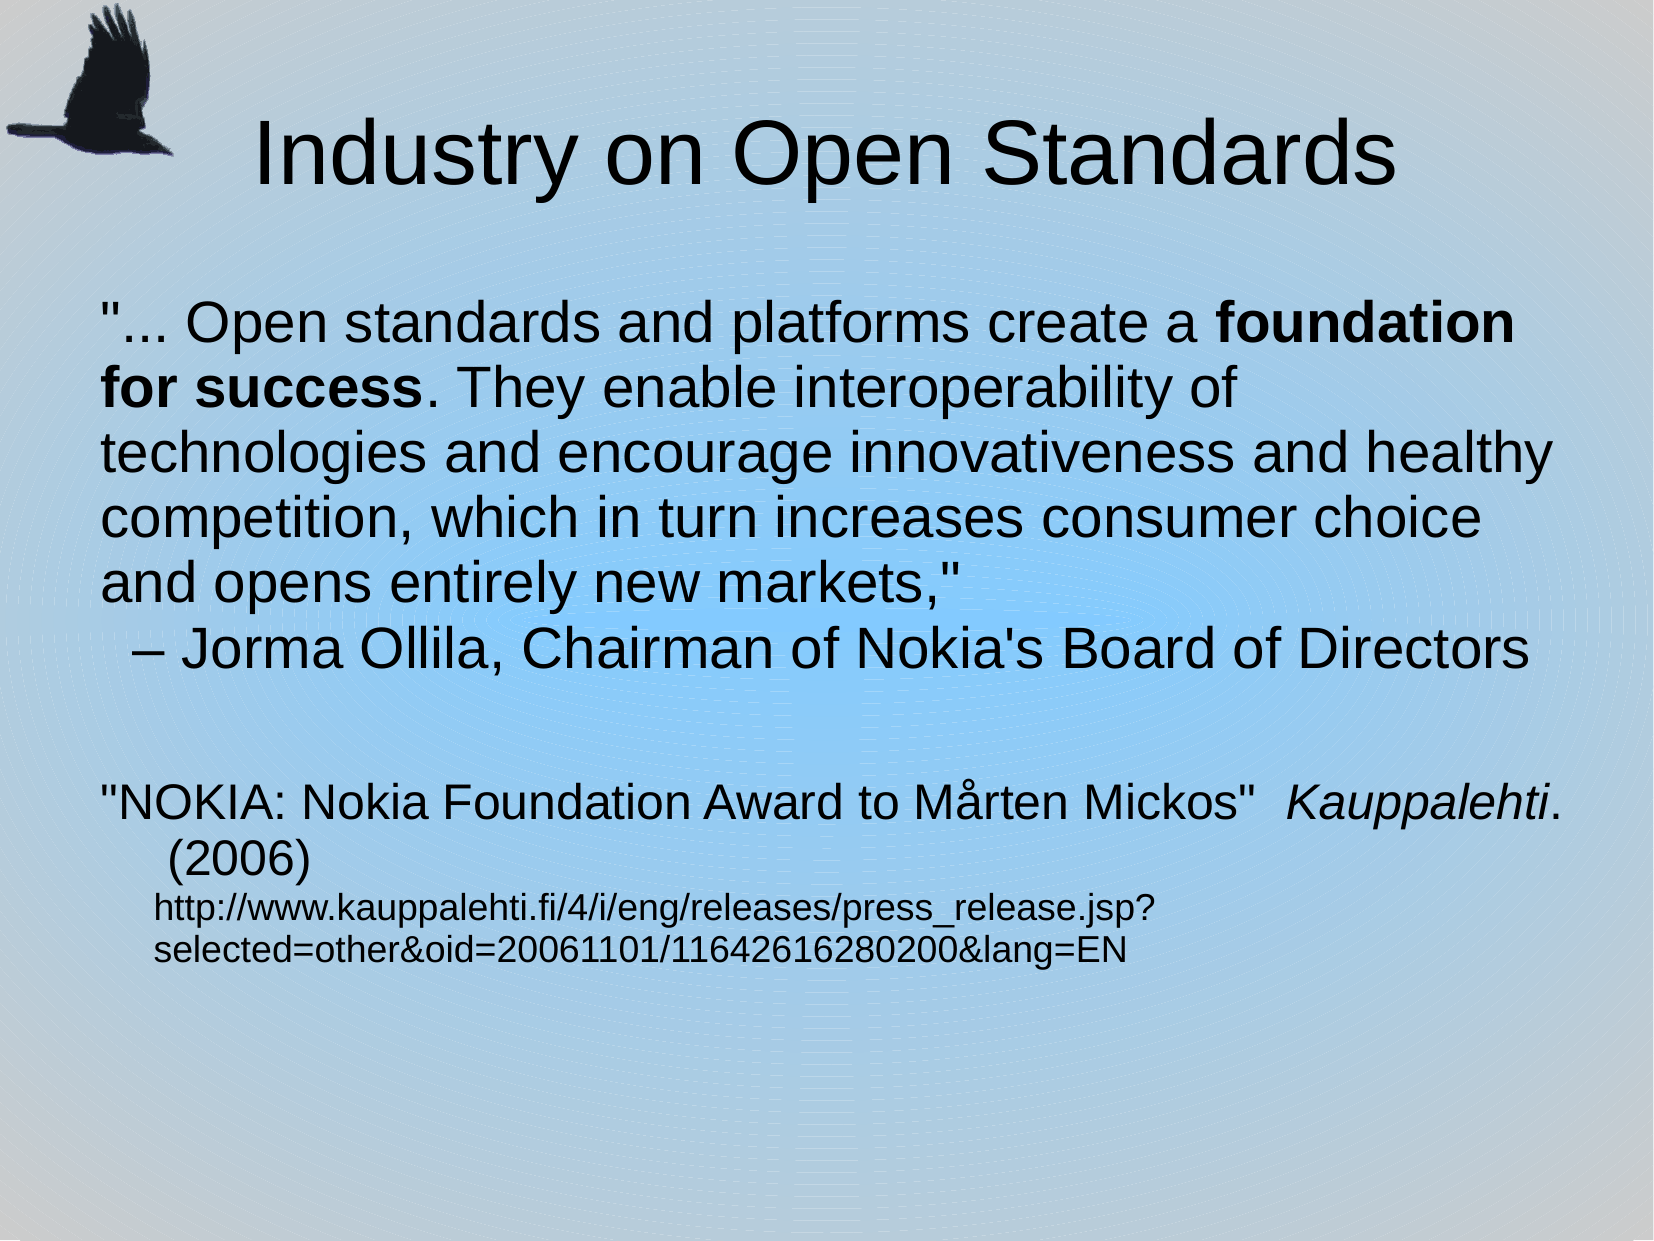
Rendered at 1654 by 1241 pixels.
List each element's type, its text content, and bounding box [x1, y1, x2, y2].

picture [0, 0, 178, 160]
list "... Open standards and platforms create a foundation for success. They enable interoperability of technologies and encourage innovativeness and healthy competition, which in turn increases consumer choice and opens entirely new markets," – Jorma Ollila, Chairman of Nokia's Board of Directors "NOKIA: Nokia Foundation Award to Mårten Mickos" Kauppalehti. (2006) http://www.kauppalehti.fi/4/i/eng/releases/press_release.jsp?selected=other&oid=20061101/11642616280200&lang=EN [82, 290, 1571, 1094]
title Industry on Open Standards [82, 56, 1571, 250]
